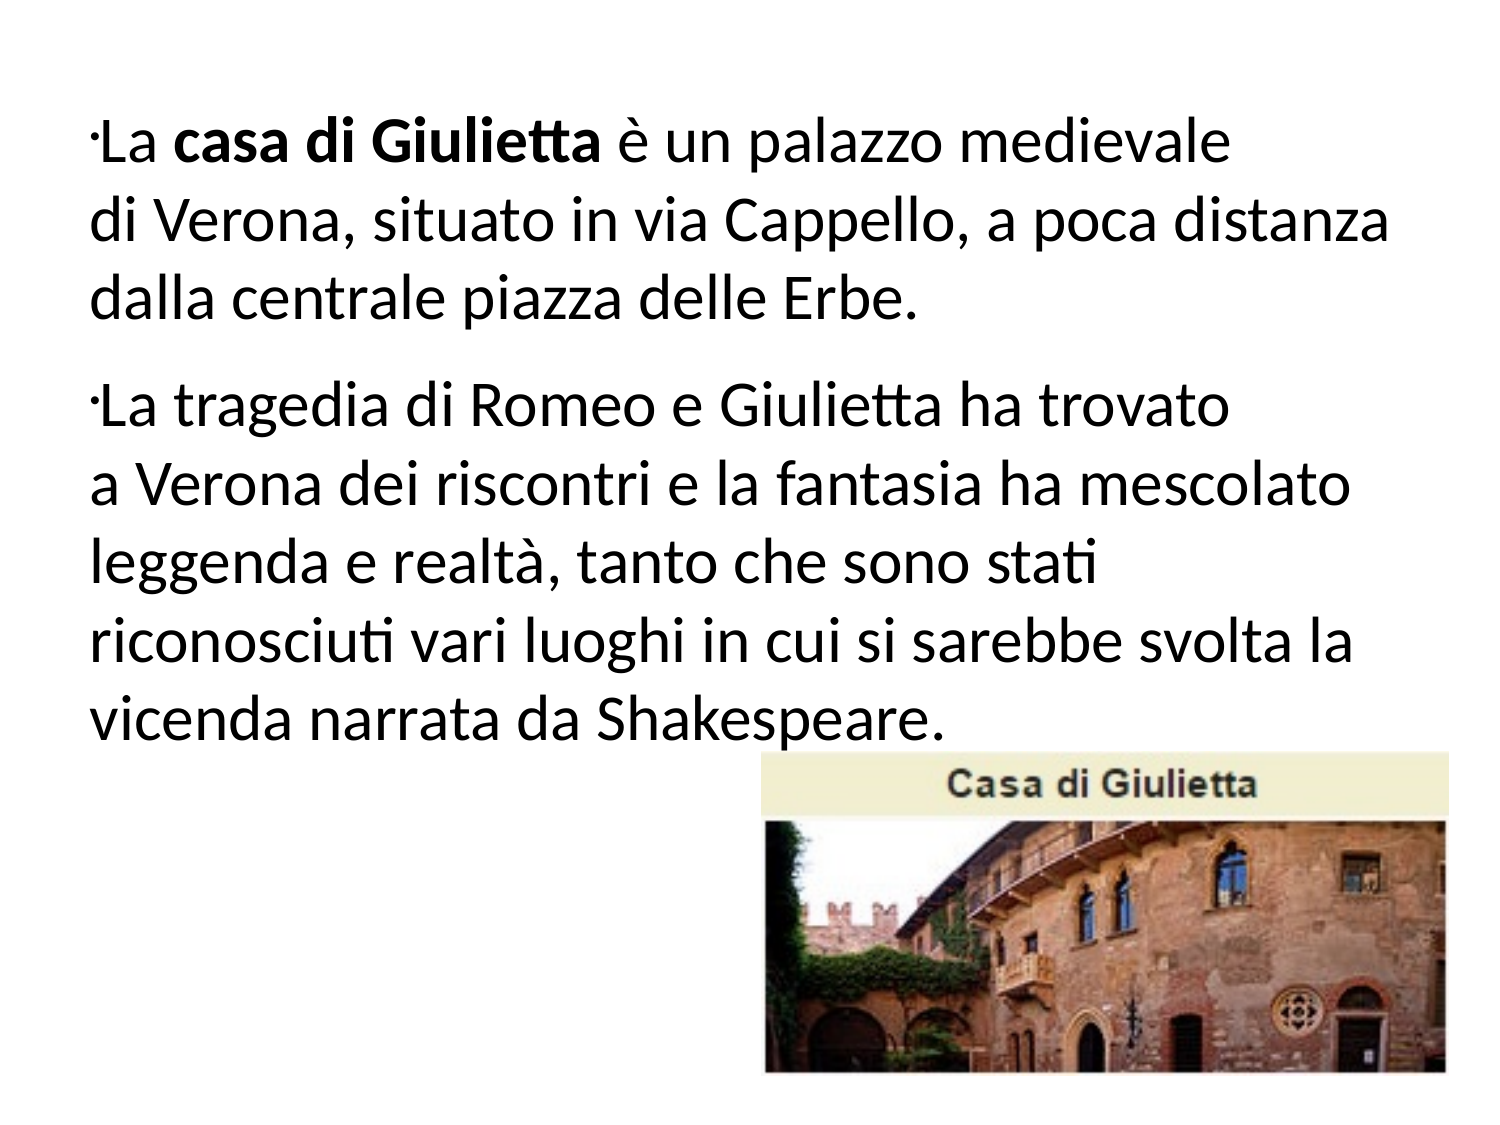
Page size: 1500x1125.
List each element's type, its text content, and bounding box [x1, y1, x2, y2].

picture [761, 751, 1449, 1076]
list La casa di Giulietta è un palazzo medievale di Verona, situato in via Cappello, a poca distanza dalla centrale piazza delle Erbe. La tragedia di Romeo e Giulietta ha trovato a Verona dei riscontri e la fantasia ha mescolato leggenda e realtà, tanto che sono stati riconosciuti vari luoghi in cui si sarebbe svolta la vicenda narrata da Shakespeare. [75, 90, 1425, 764]
